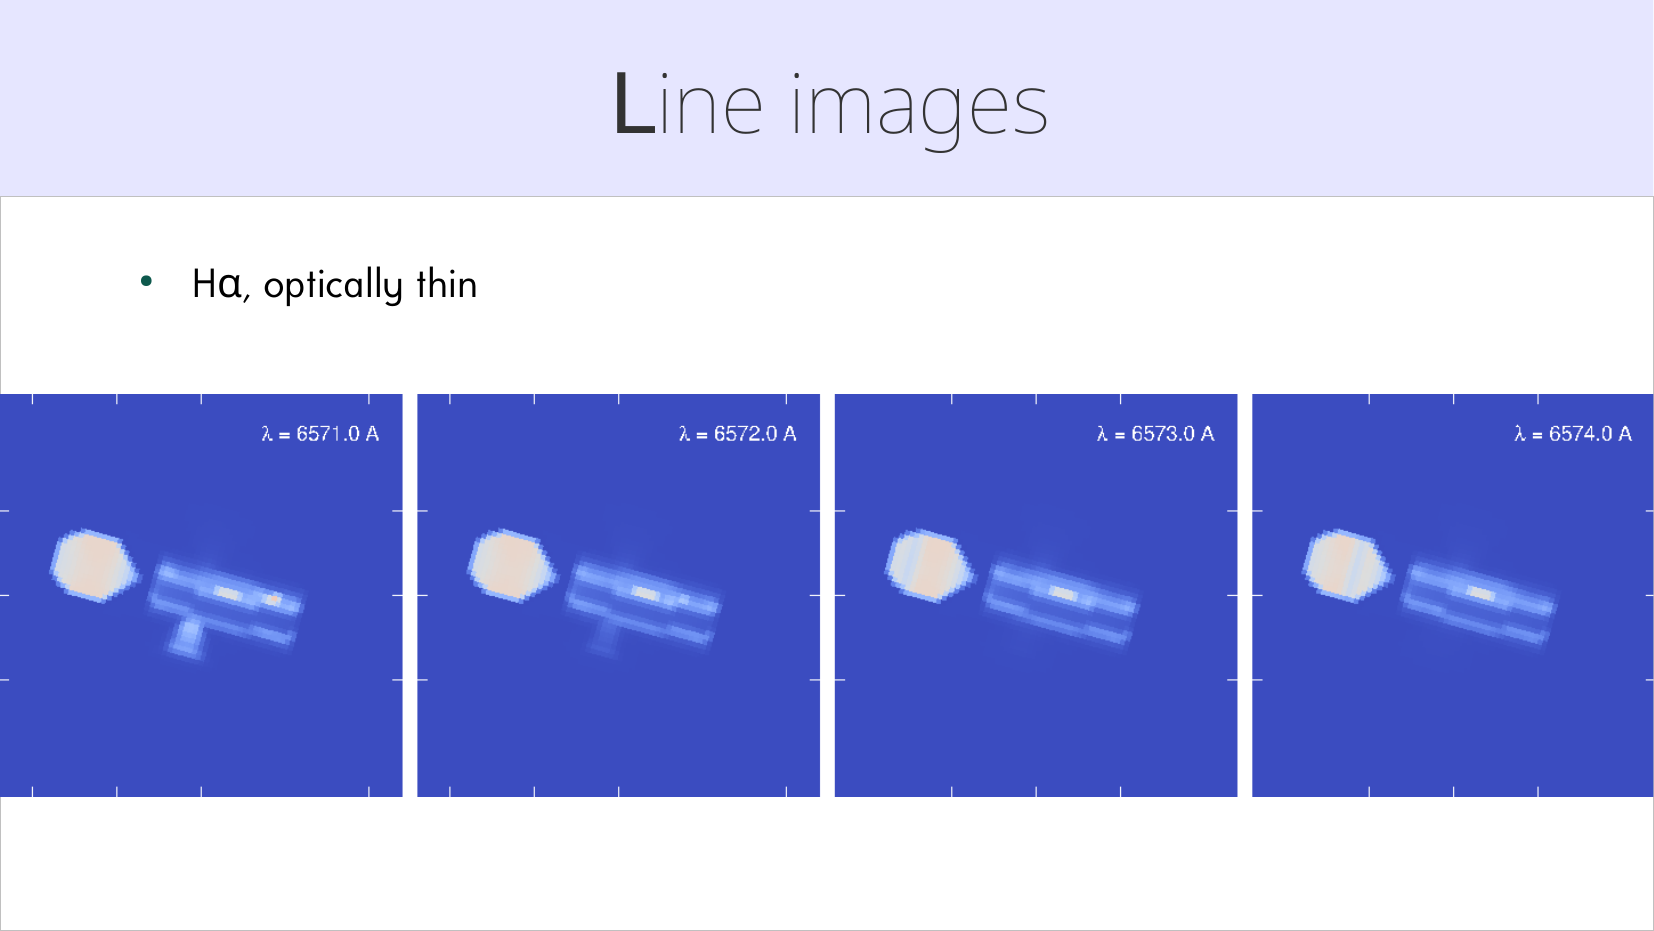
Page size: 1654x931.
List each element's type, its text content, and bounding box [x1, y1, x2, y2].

picture [0, 394, 1654, 797]
title Line images [124, 23, 1537, 179]
list Hα, optically thin [121, 258, 1534, 394]
